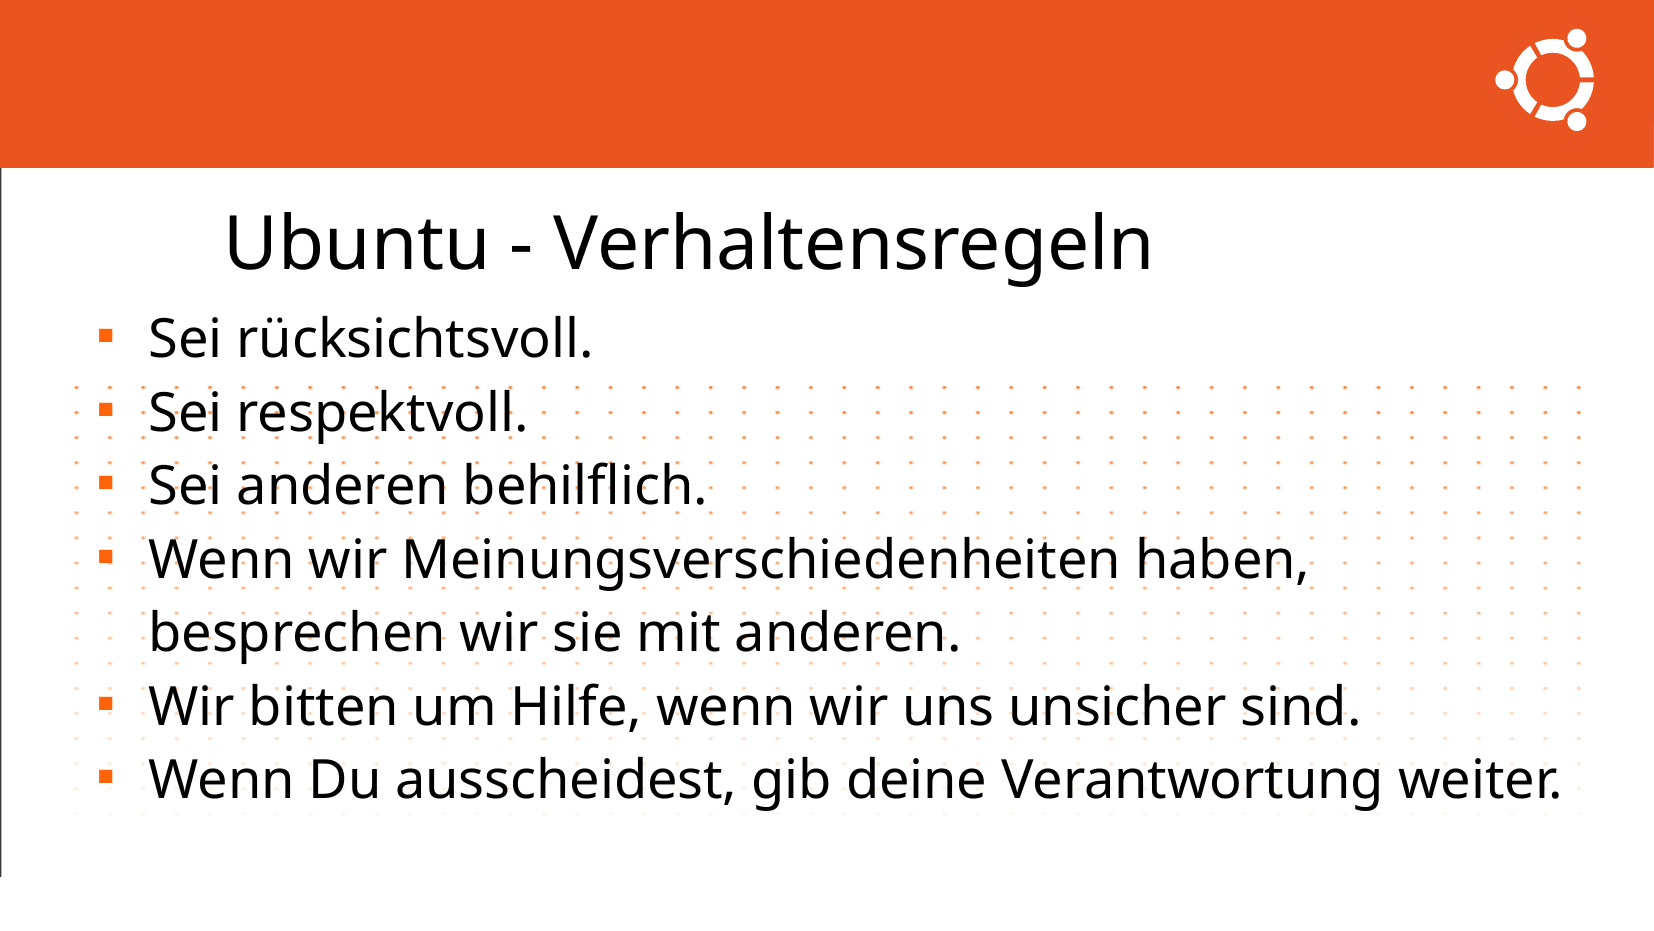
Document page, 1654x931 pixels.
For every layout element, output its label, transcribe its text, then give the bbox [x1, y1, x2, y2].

picture [0, 0, 1654, 877]
list Sei rücksichtsvoll. Sei respektvoll. Sei anderen behilflich. Wenn wir Meinungsverschiedenheiten haben, besprechen wir sie mit anderen. Wir bitten um Hilfe, wenn wir uns unsicher sind. Wenn Du ausscheidest, gib deine Verantwortung weiter. [82, 299, 1577, 832]
text_box Ubuntu - Verhaltensregeln [209, 181, 1479, 299]
